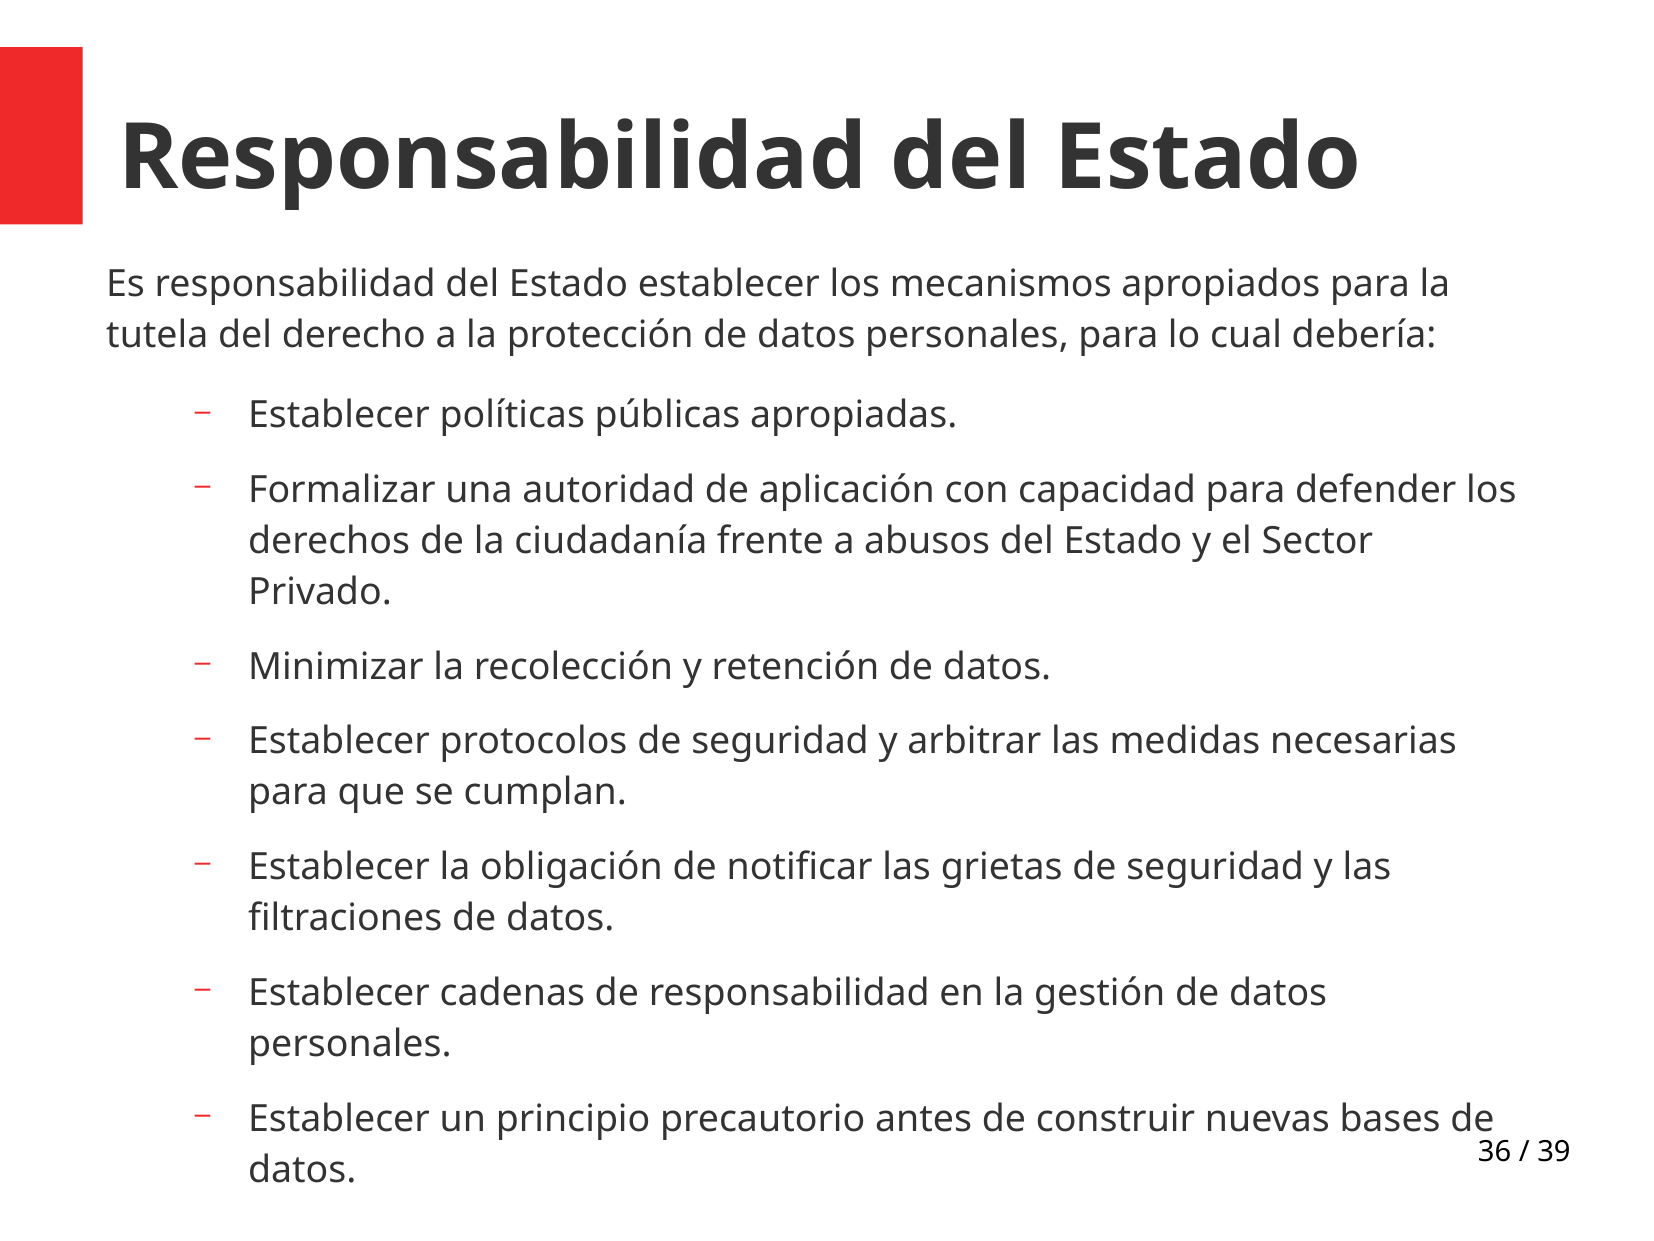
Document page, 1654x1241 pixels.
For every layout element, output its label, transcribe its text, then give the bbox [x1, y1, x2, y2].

list Es responsabilidad del Estado establecer los mecanismos apropiados para la tutela del derecho a la protección de datos personales, para lo cual debería: Establecer políticas públicas apropiadas. Formalizar una autoridad de aplicación con capacidad para defender los derechos de la ciudadanía frente a abusos del Estado y el Sector Privado. Minimizar la recolección y retención de datos. Establecer protocolos de seguridad y arbitrar las medidas necesarias para que se cumplan. Establecer la obligación de notificar las grietas de seguridad y las filtraciones de datos. Establecer cadenas de responsabilidad en la gestión de datos personales. Establecer un principio precautorio antes de construir nuevas bases de datos. [106, 256, 1524, 1170]
title Responsabilidad del Estado [118, 49, 1571, 257]
